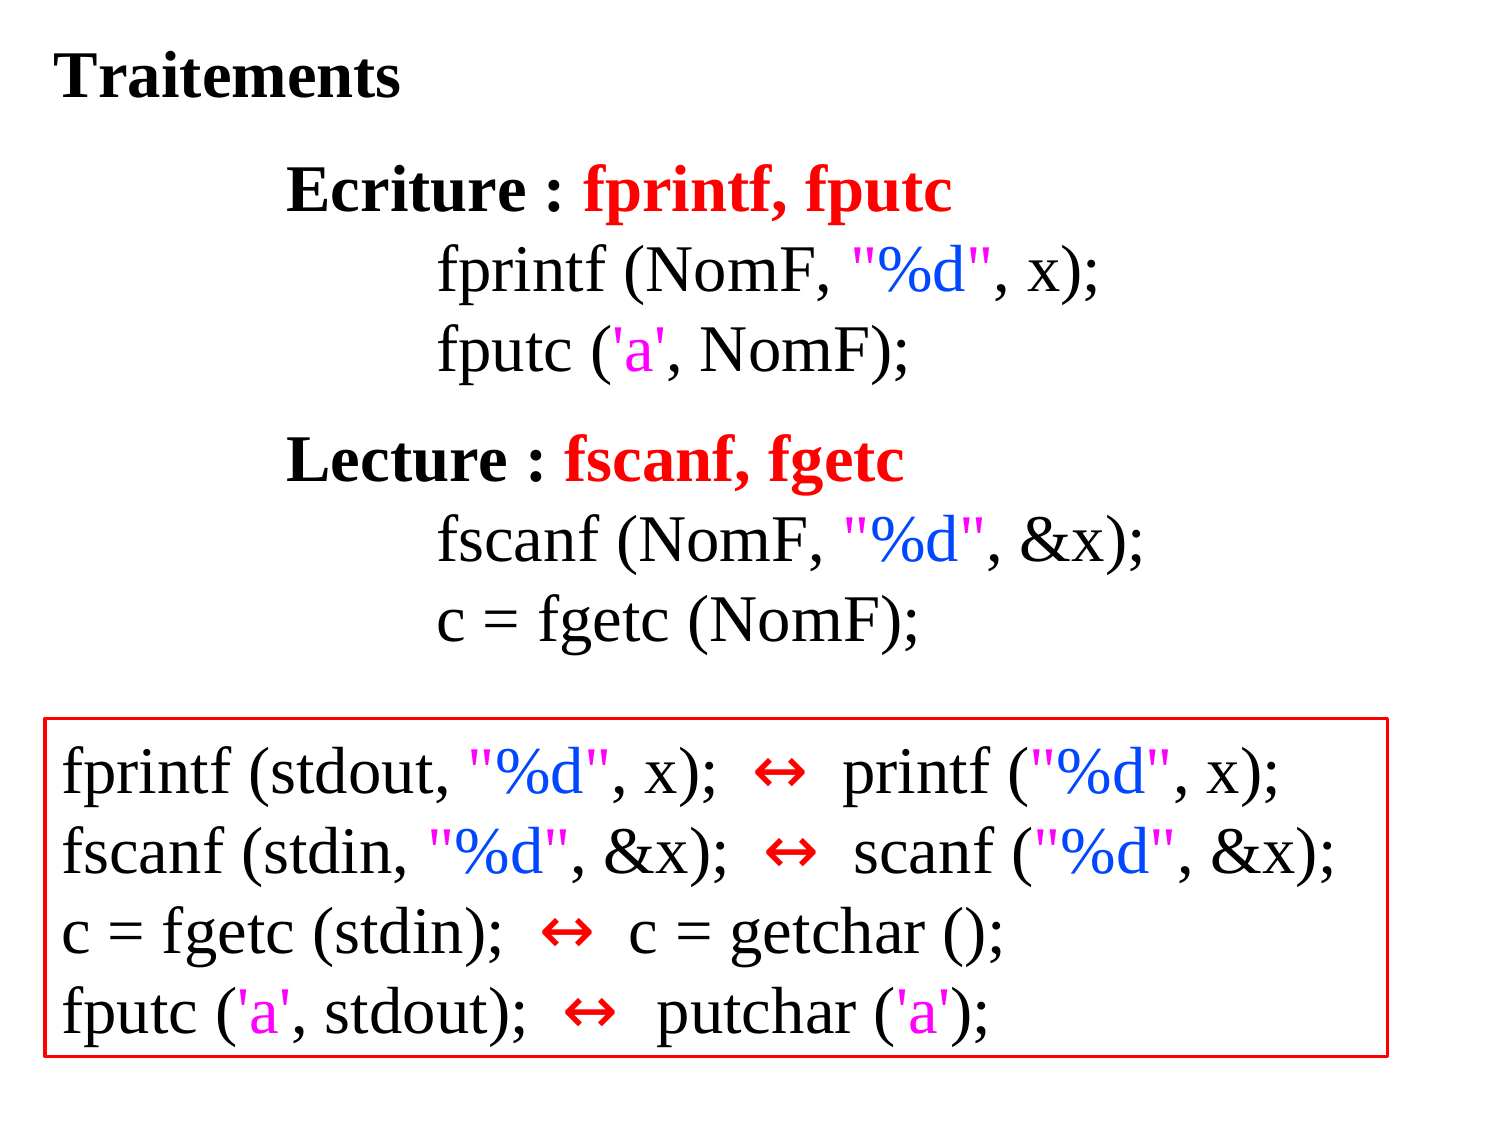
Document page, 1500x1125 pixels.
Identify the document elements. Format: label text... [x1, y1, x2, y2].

text_box Ecriture : fprintf, fputc fprintf (NomF, "%d", x); fputc ('a', NomF); Lecture : fscanf, fgetc fscanf (NomF, "%d", &x); c = fgetc (NomF); [271, 137, 1162, 663]
text_box fprintf (stdout, "%d", x); ↔ printf ("%d", x); fscanf (stdin, "%d", &x); ↔ scanf ("%d", &x); c = fgetc (stdin); ↔ c = getchar (); fputc ('a', stdout); ↔ putchar ('a'); [45, 718, 1388, 1057]
text_box Traitements [37, 21, 419, 120]
